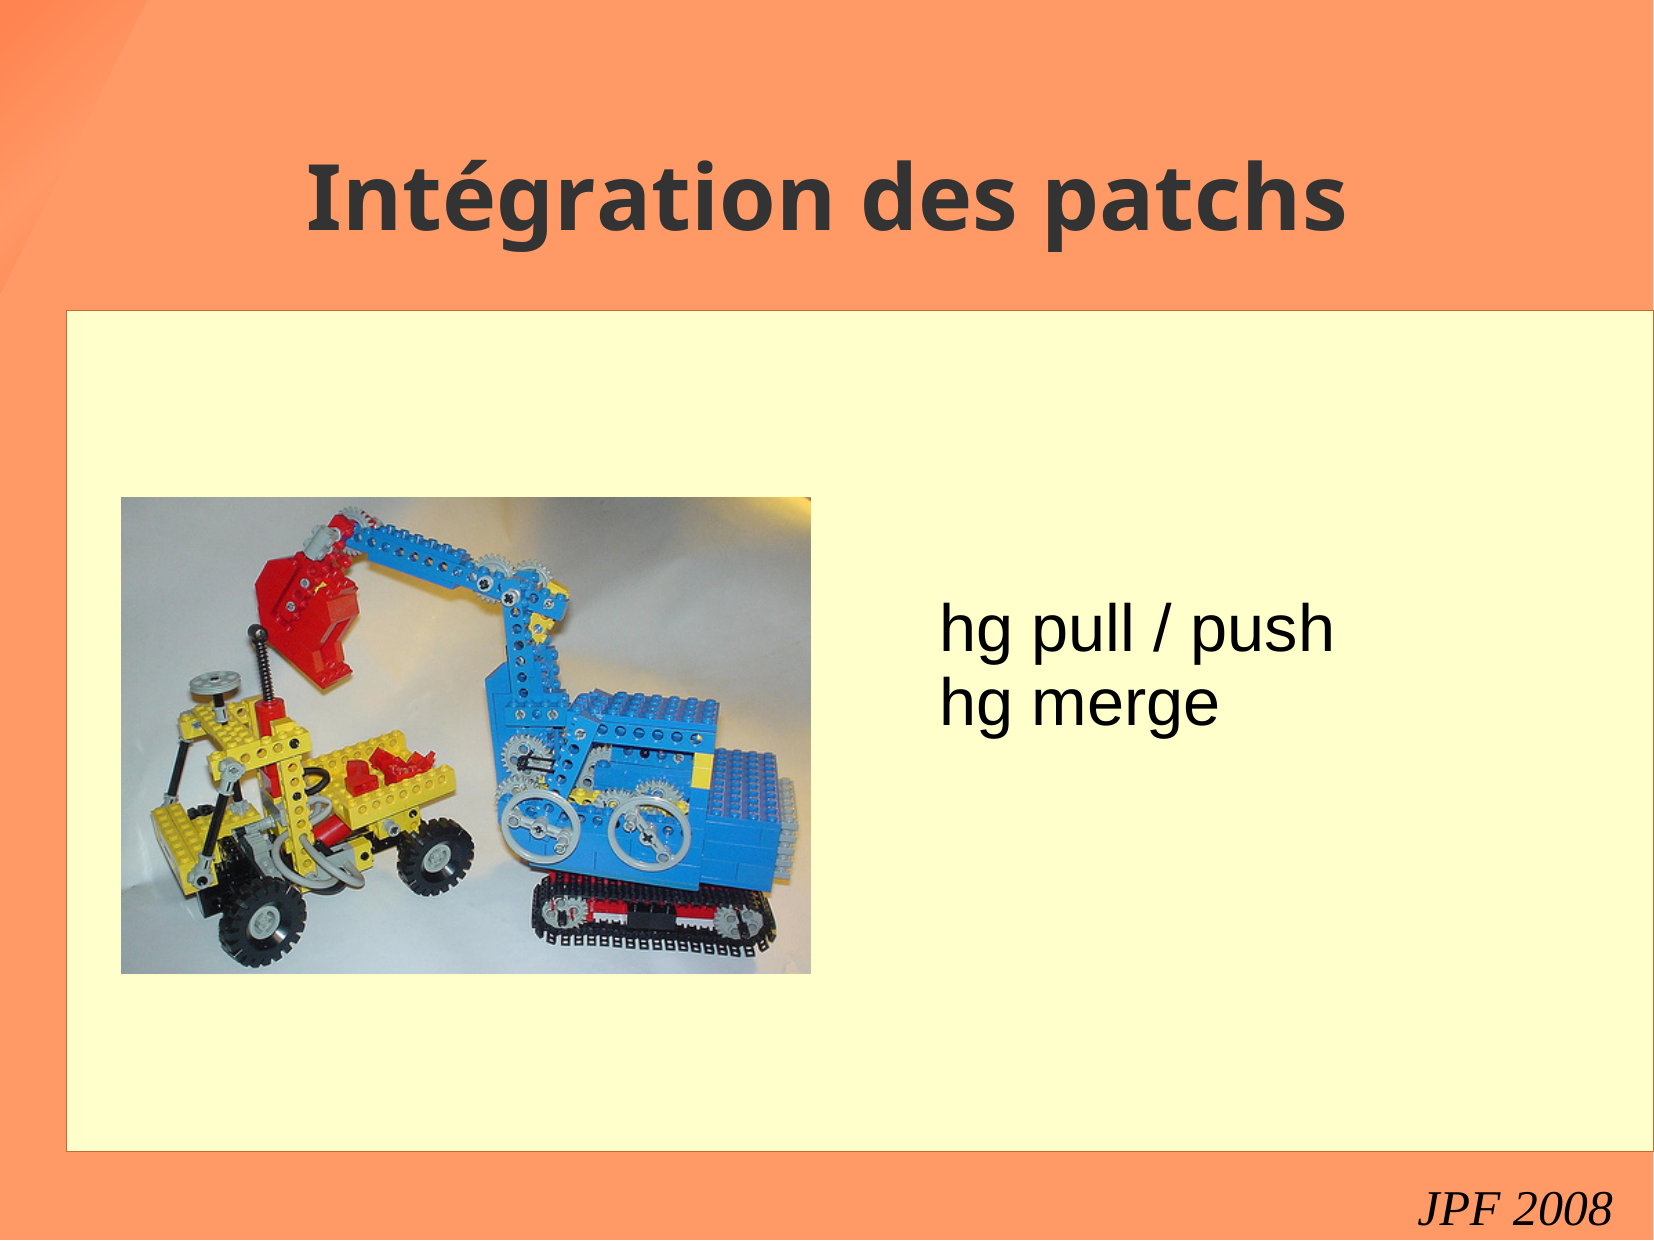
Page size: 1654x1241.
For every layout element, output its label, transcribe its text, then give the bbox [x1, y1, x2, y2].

picture [121, 497, 811, 974]
title Intégration des patchs [121, 91, 1534, 299]
list hg pull / push hg merge [921, 590, 1611, 1127]
